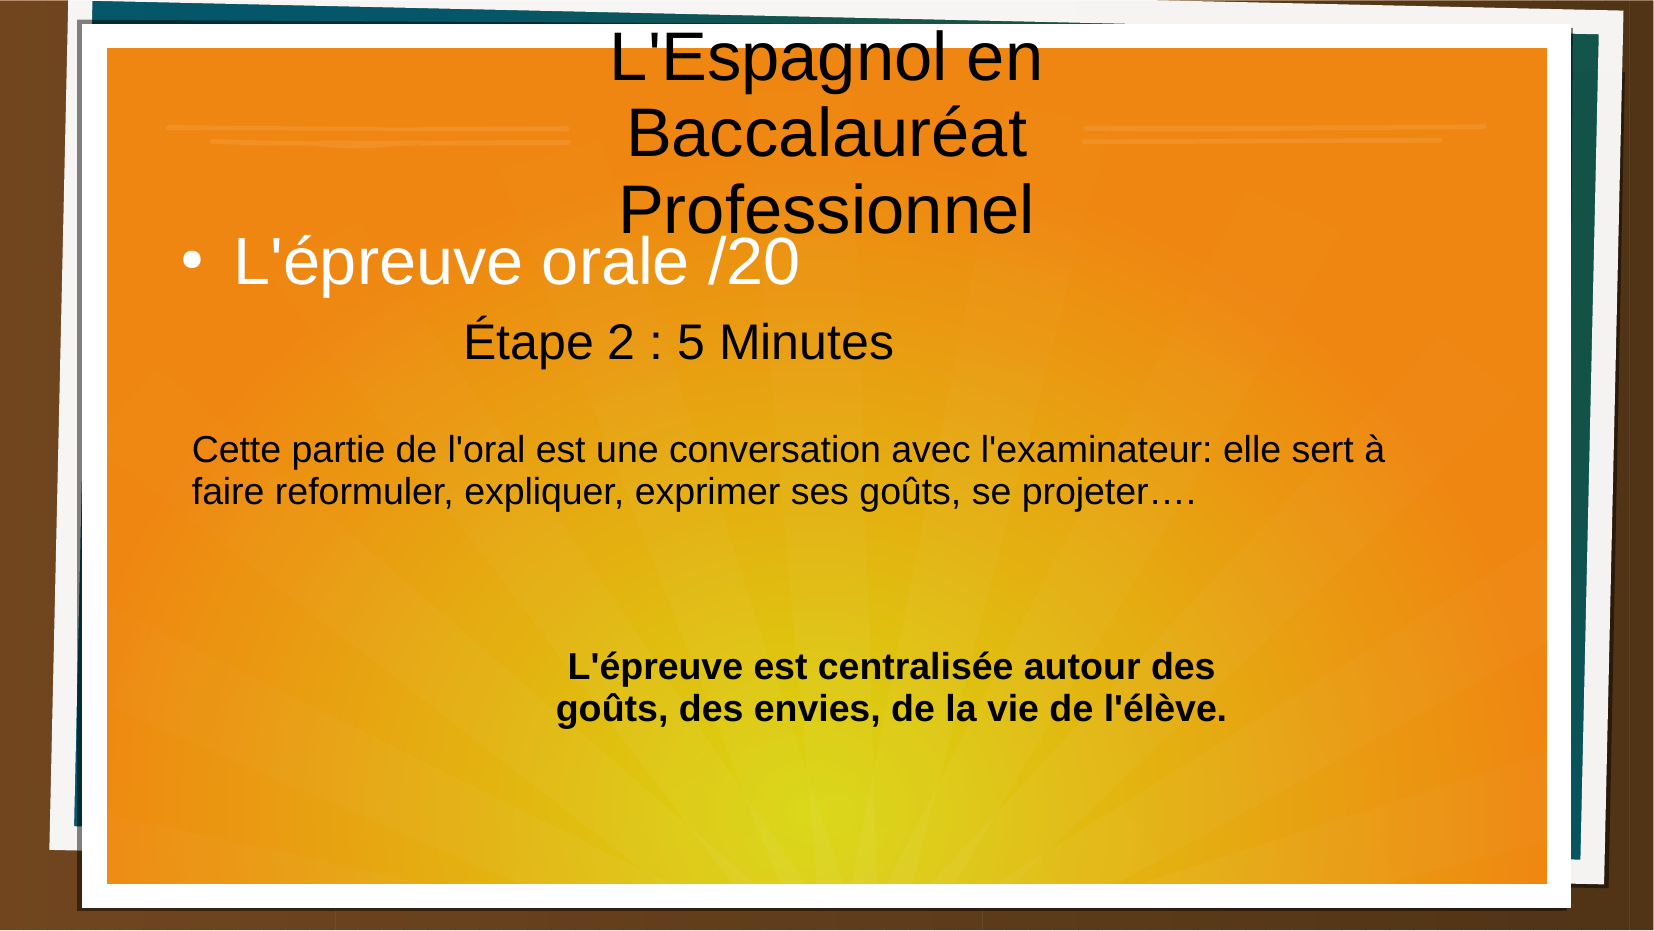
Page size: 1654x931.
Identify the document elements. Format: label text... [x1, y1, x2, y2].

text_box Cette partie de l'oral est une conversation avec l'examinateur: elle sert à faire reformuler, expliquer, exprimer ses goûts, se projeter…. [177, 420, 1465, 520]
title L'Espagnol en Baccalauréat Professionnel [566, 17, 1087, 224]
text_box L'épreuve est centralisée autour des goûts, des envies, de la vie de l'élève. [519, 637, 1264, 737]
list L'épreuve orale /20 [162, 224, 1492, 931]
text_box Étape 2 : 5 Minutes [448, 307, 1123, 378]
